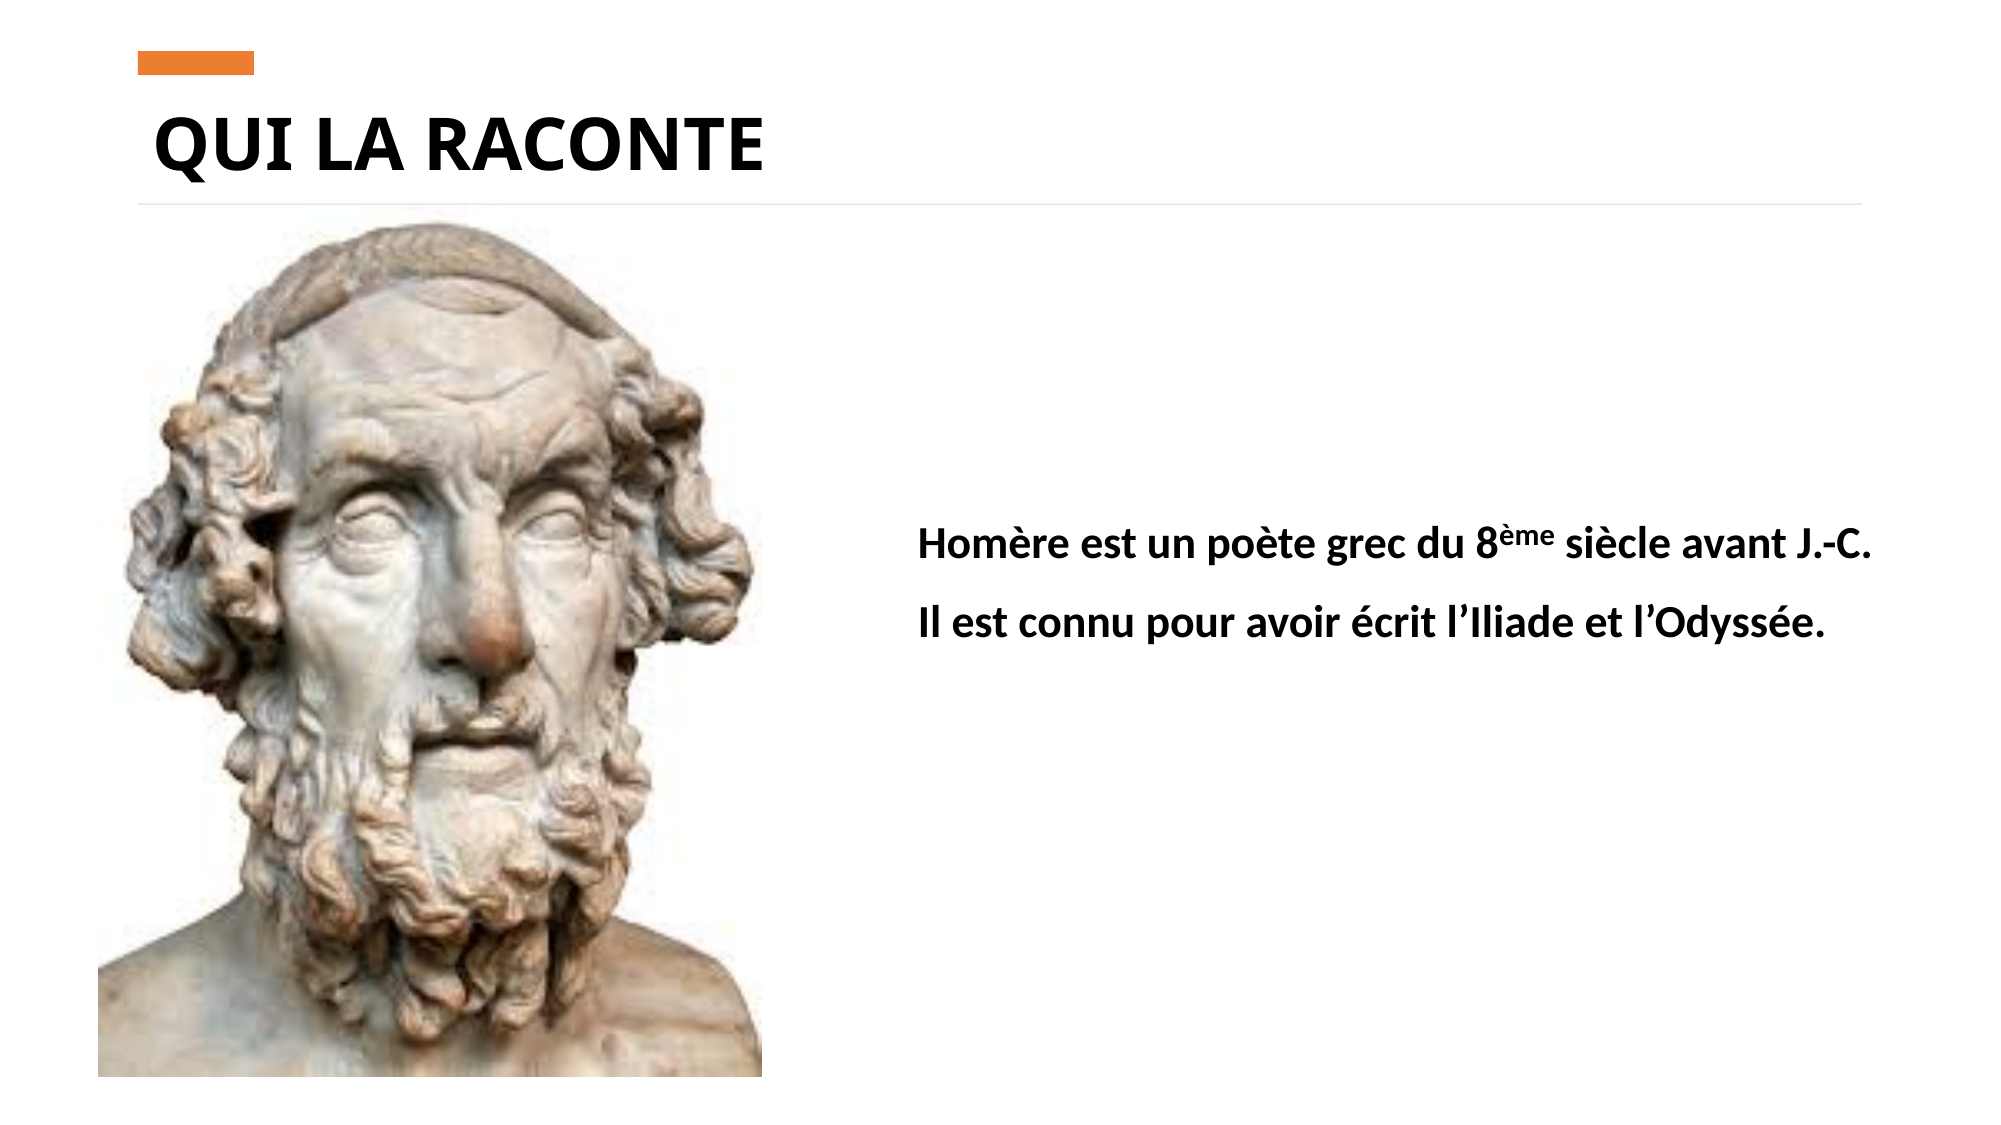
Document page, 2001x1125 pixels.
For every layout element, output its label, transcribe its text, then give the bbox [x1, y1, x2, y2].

list Homère est un poète grec du 8ème siècle avant J.-C. Il est connu pour avoir écrit l’Iliade et l’Odyssée. [903, 511, 1921, 1039]
text_box [137, 51, 254, 76]
picture [98, 201, 762, 1077]
text_box QUI LA RACONTE [138, 85, 1863, 197]
